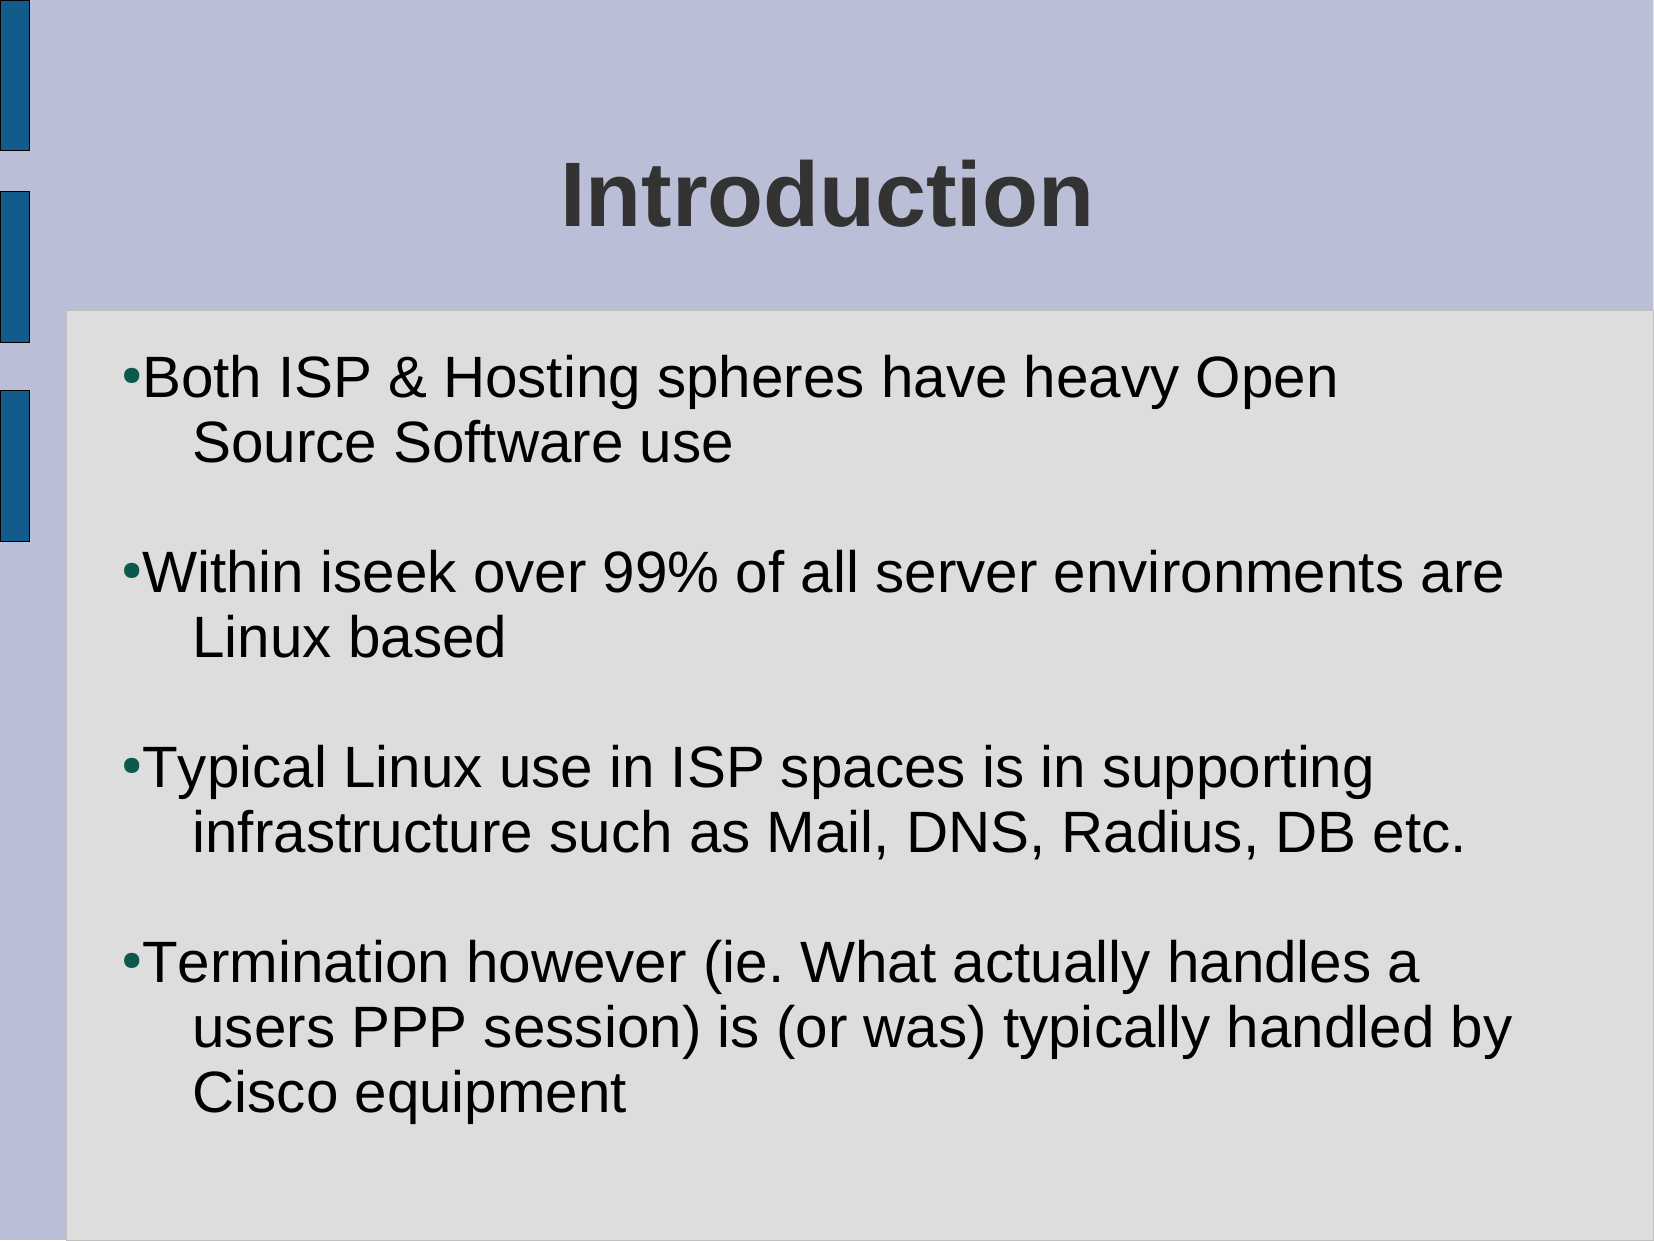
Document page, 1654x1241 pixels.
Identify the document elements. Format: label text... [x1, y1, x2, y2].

list Both ISP & Hosting spheres have heavy Open Source Software use Within iseek over 99% of all server environments are Linux based Typical Linux use in ISP spaces is in supporting infrastructure such as Mail, DNS, Radius, DB etc. Termination however (ie. What actually handles a users PPP session) is (or was) typically handled by Cisco equipment [121, 344, 1534, 1127]
title Introduction [121, 91, 1534, 299]
